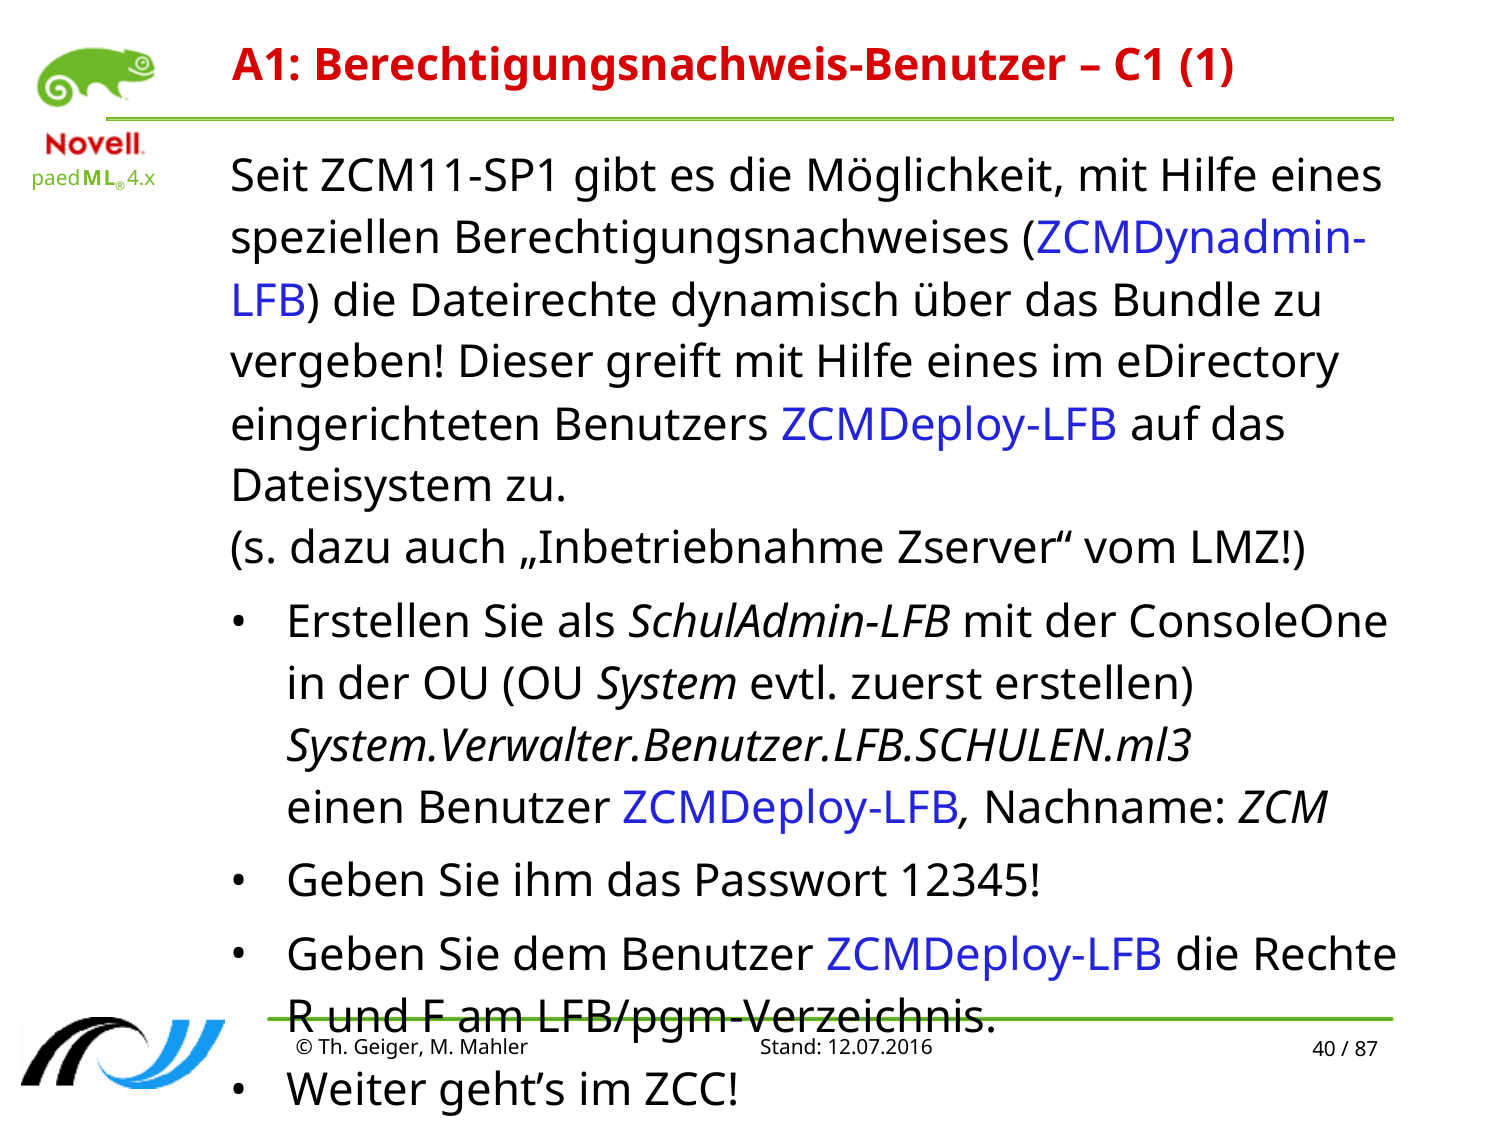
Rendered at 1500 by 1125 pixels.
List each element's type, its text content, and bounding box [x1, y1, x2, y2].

title A1: Berechtigungsnachweis-Benutzer – C1 (1) [232, 7, 1388, 118]
picture [24, 32, 167, 175]
list Seit ZCM11-SP1 gibt es die Möglichkeit, mit Hilfe eines speziellen Berechtigungsnachweises (ZCMDynadmin-LFB) die Dateirechte dynamisch über das Bundle zu vergeben! Dieser greift mit Hilfe eines im eDirectory eingerichteten Benutzers ZCMDeploy-LFB auf das Dateisystem zu. (s. dazu auch „Inbetriebnahme Zserver“ vom LMZ!) Erstellen Sie als SchulAdmin-LFB mit der ConsoleOne in der OU (OU System evtl. zuerst erstellen) System.Verwalter.Benutzer.LFB.SCHULEN.ml3 einen Benutzer ZCMDeploy-LFB, Nachname: ZCM Geben Sie ihm das Passwort 12345! Geben Sie dem Benutzer ZCMDeploy-LFB die Rechte R und F am LFB/pgm-Verzeichnis. Weiter geht’s im ZCC! [230, 143, 1436, 1019]
picture [21, 1017, 225, 1089]
